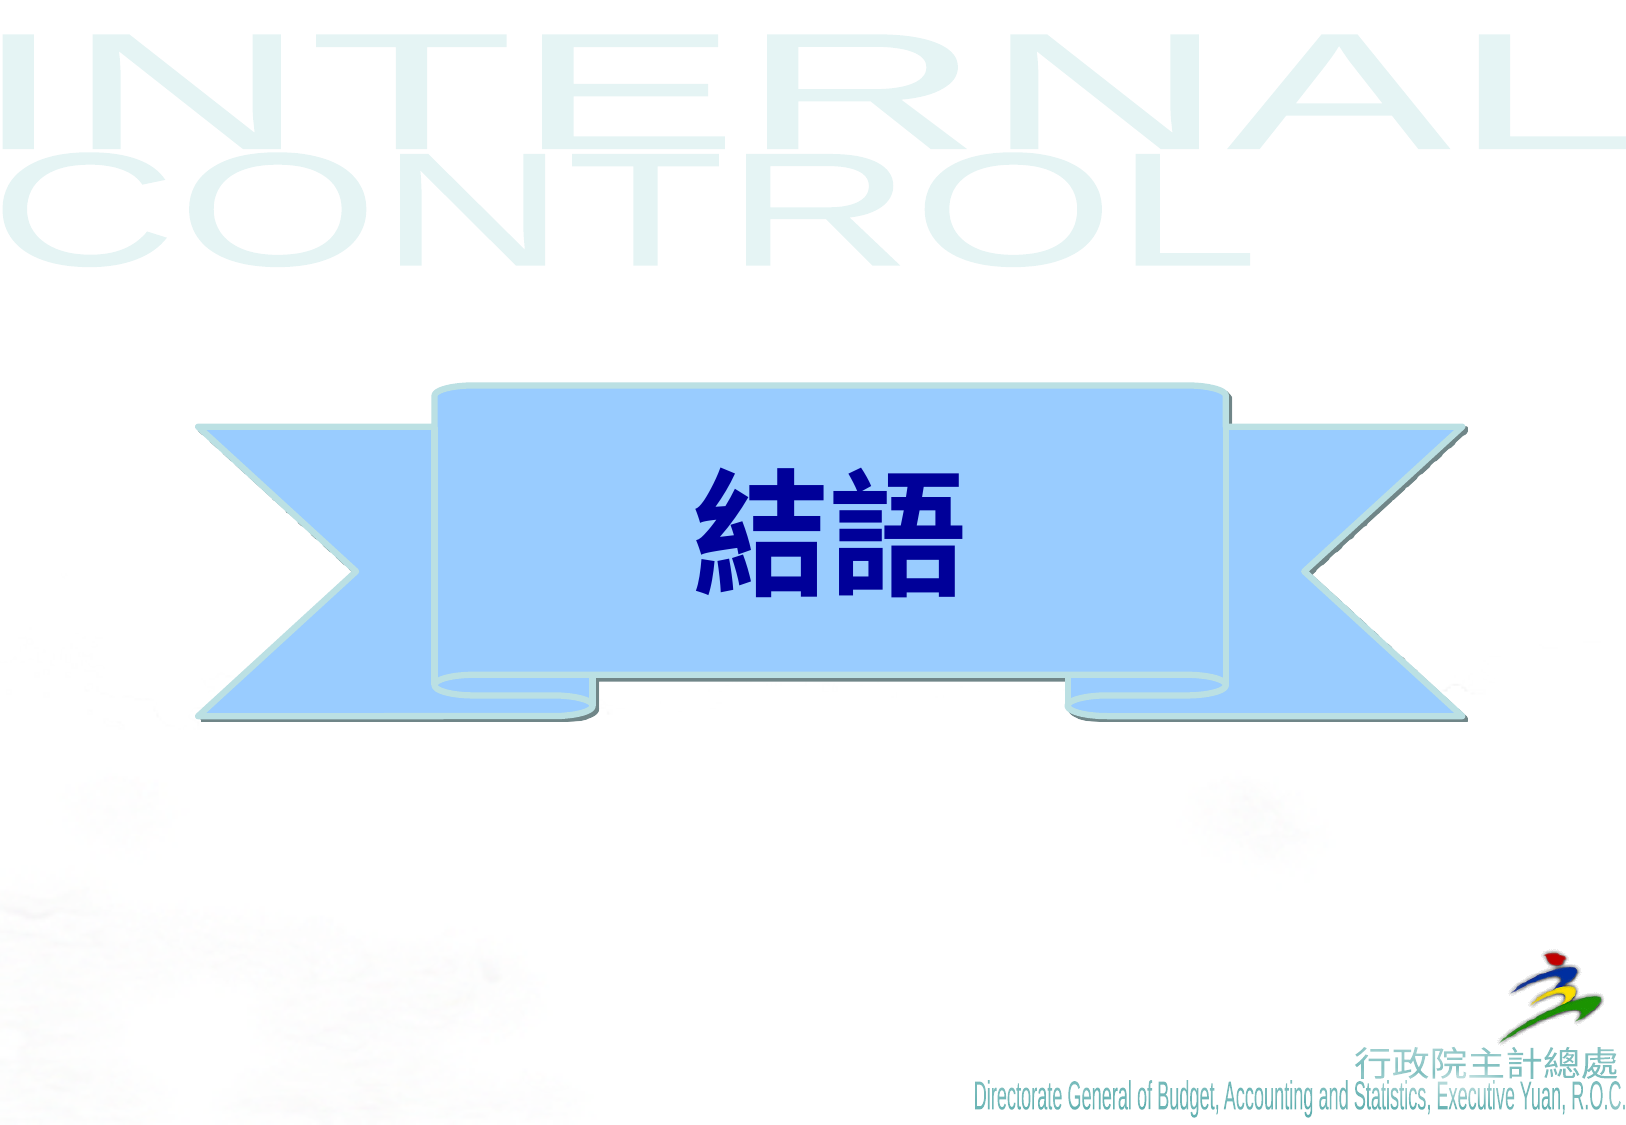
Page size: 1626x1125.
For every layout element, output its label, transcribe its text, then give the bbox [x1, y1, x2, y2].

picture [1497, 946, 1605, 1047]
text_box [1245, 1023, 1625, 1099]
text_box 結語 [198, 385, 1463, 717]
